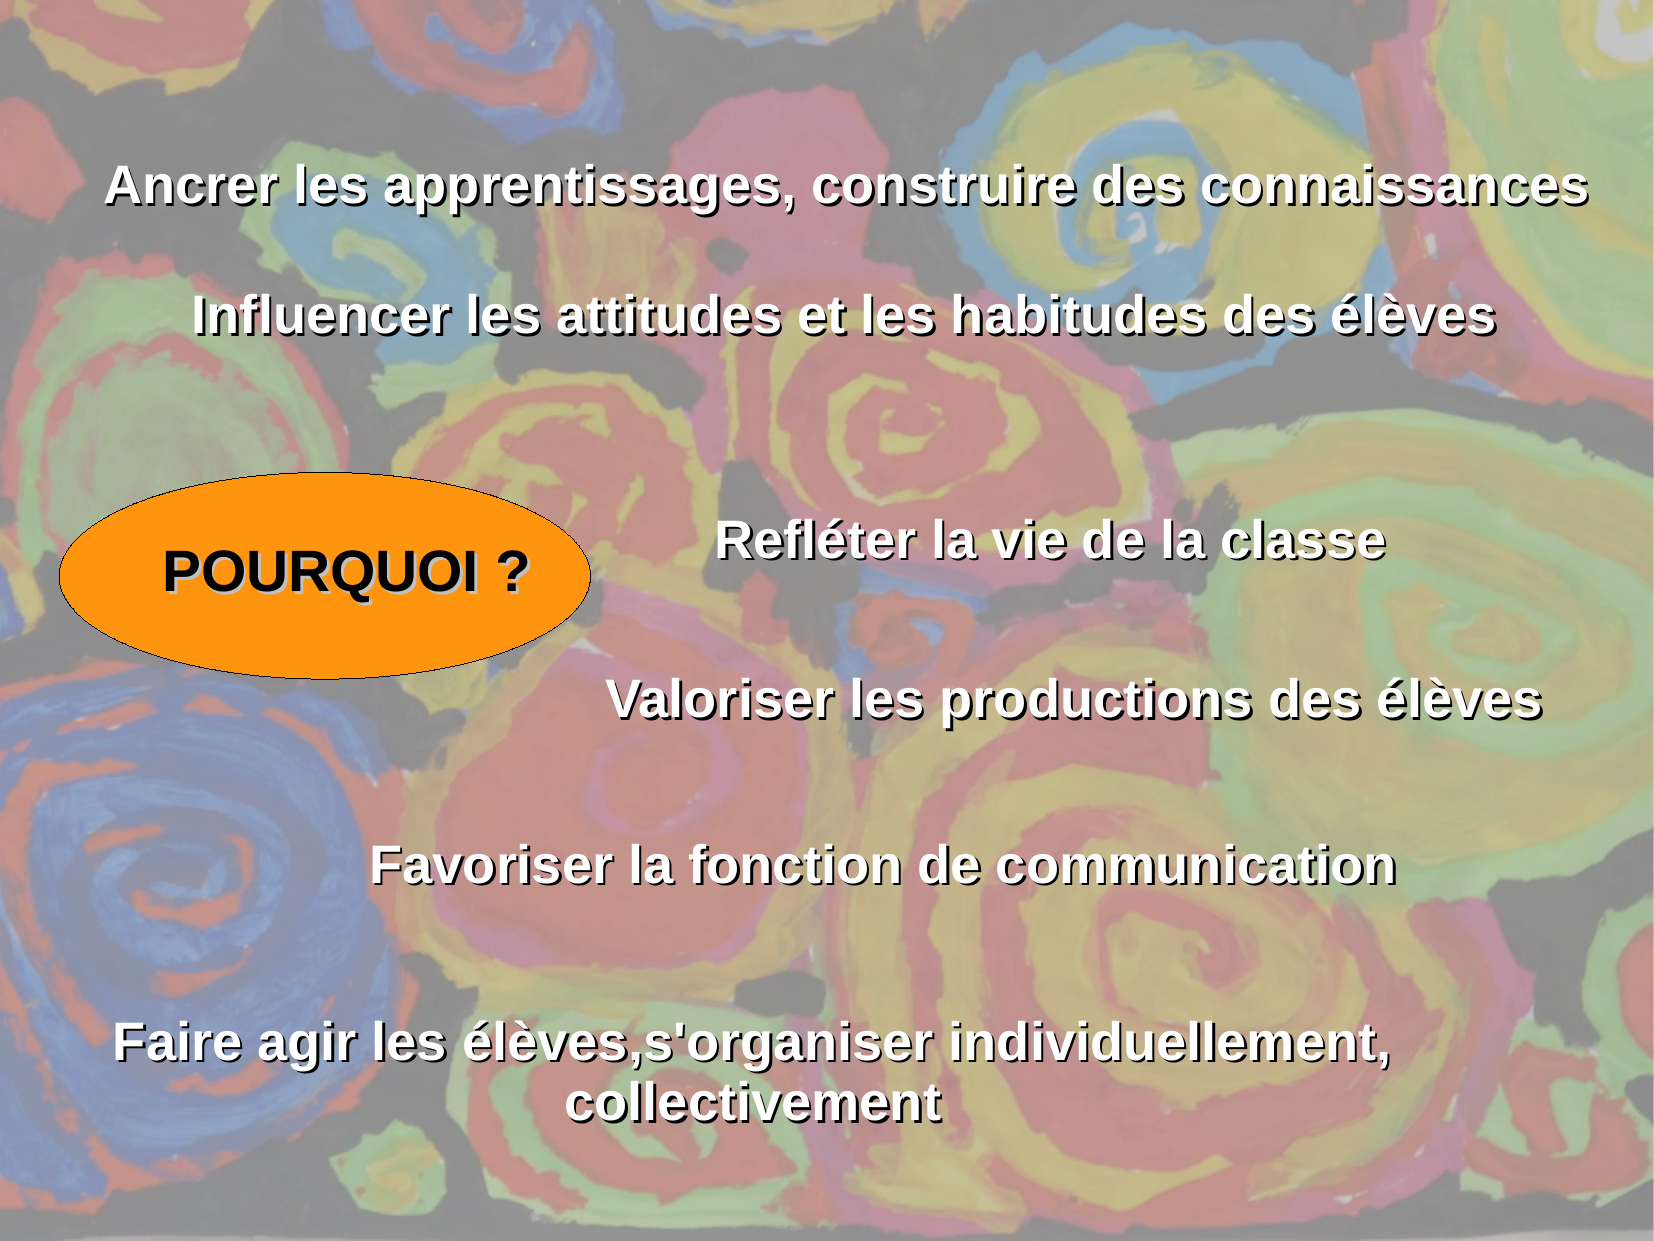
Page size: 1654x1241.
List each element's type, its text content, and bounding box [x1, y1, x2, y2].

text_box POURQUOI ? [147, 531, 562, 613]
text_box Faire agir les élèves,s'organiser individuellement, collectivement [59, 1003, 1447, 1143]
text_box Valoriser les productions des élèves [590, 661, 1654, 739]
text_box Influencer les attitudes et les habitudes des élèves [177, 277, 1654, 355]
text_box Refléter la vie de la classe [699, 501, 1418, 579]
text_box [59, 472, 591, 680]
text_box Ancrer les apprentissages, construire des connaissances [88, 147, 1625, 225]
picture [0, 0, 1654, 1241]
text_box Favoriser la fonction de communication [354, 826, 1413, 904]
